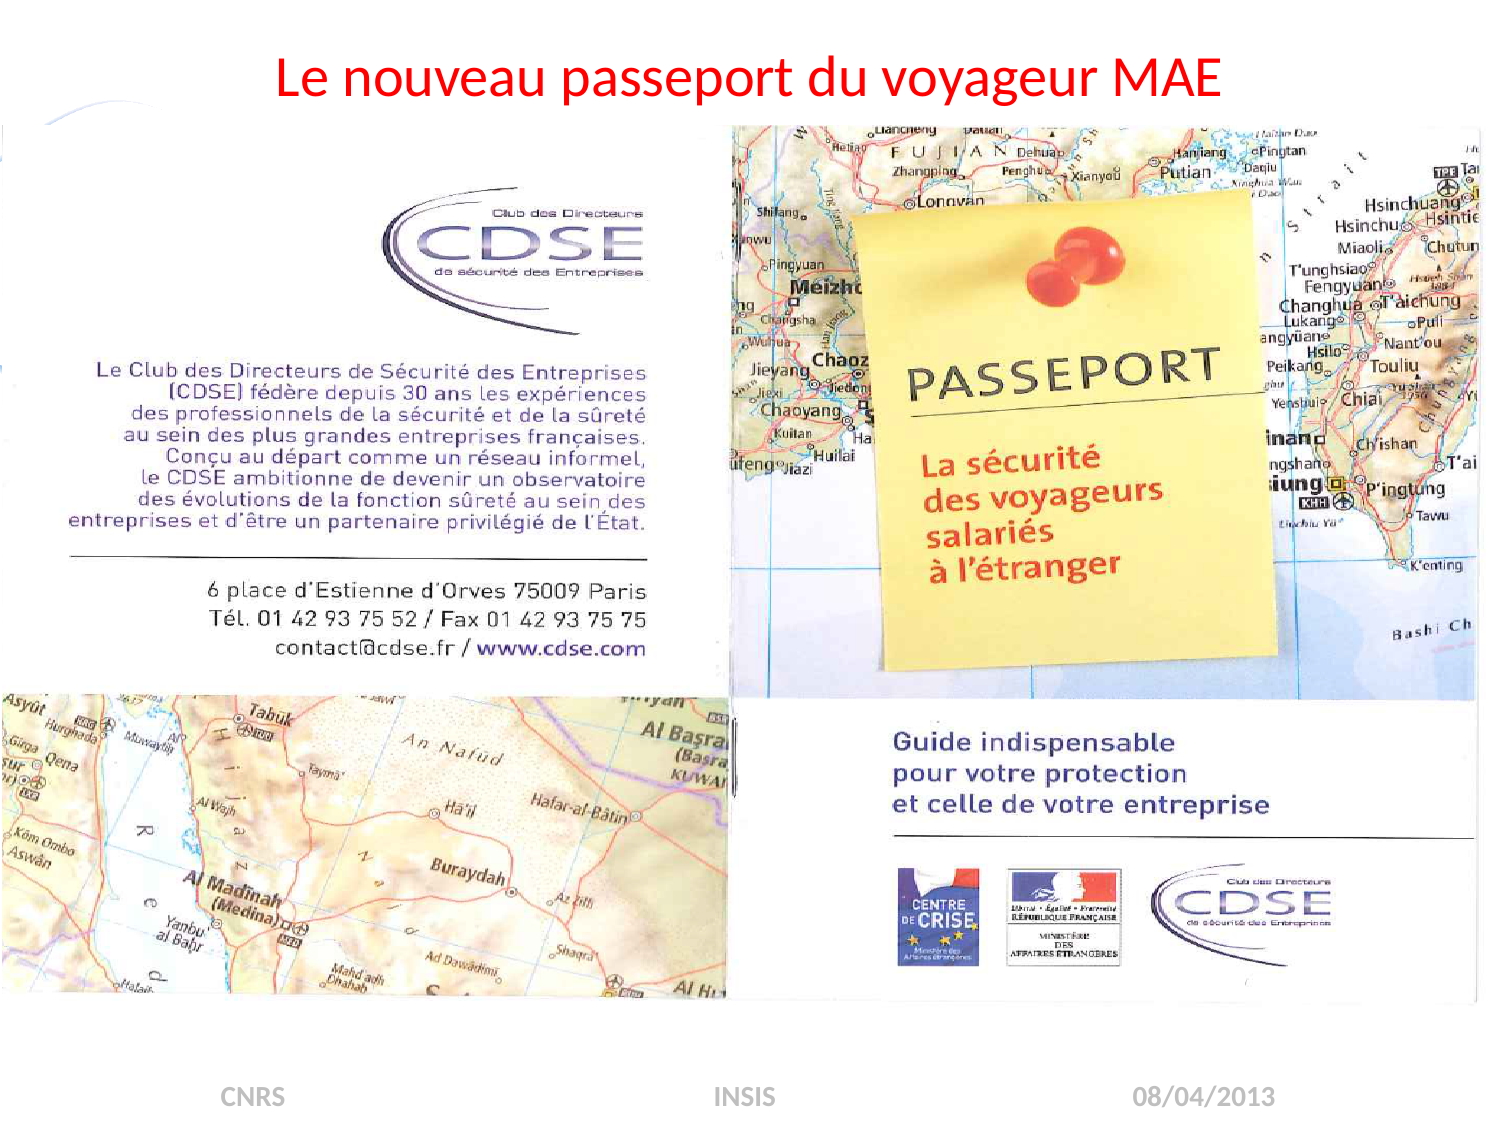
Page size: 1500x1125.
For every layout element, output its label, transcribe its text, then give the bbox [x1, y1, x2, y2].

picture [0, 0, 1500, 1125]
title Le nouveau passeport du voyageur MAE [75, 31, 1425, 149]
